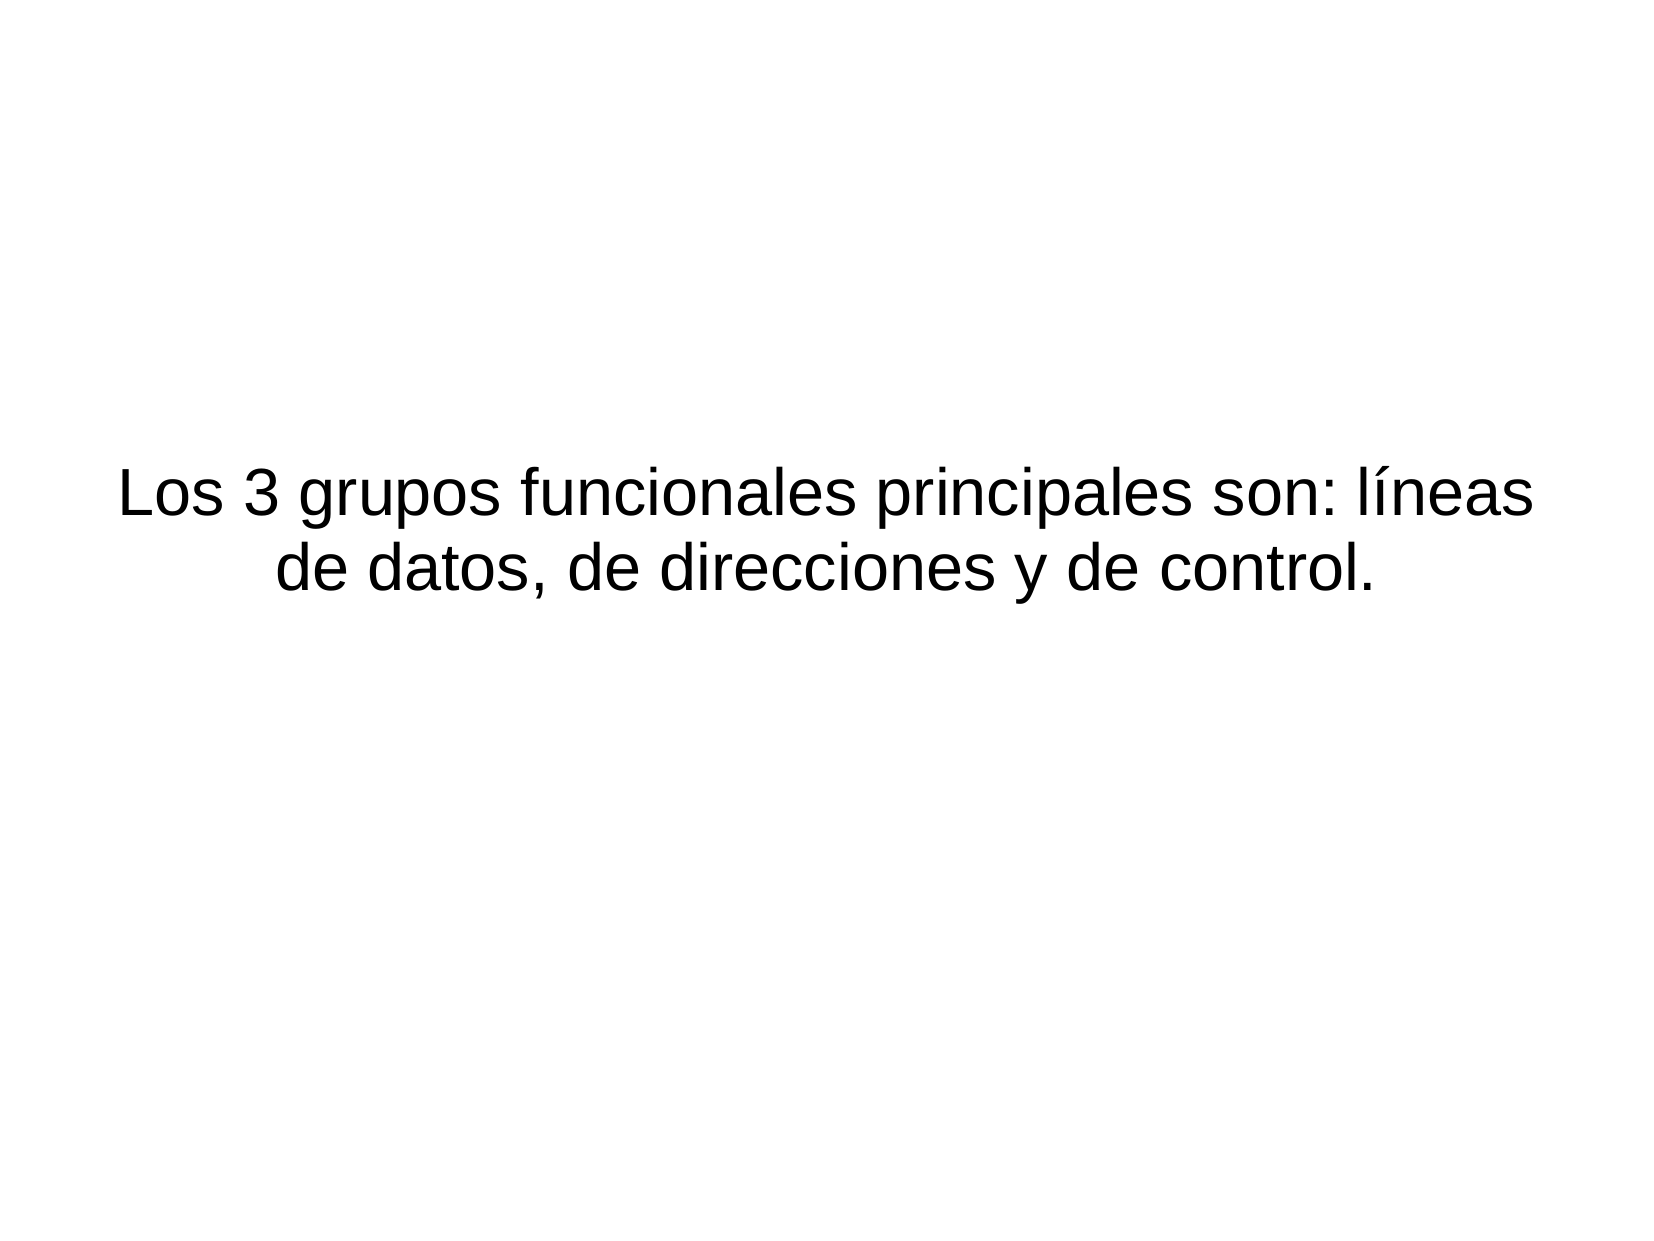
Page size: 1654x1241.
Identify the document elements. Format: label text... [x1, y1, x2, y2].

subtitle Los 3 grupos funcionales principales son: líneas de datos, de direcciones y de control. [82, 49, 1571, 1010]
